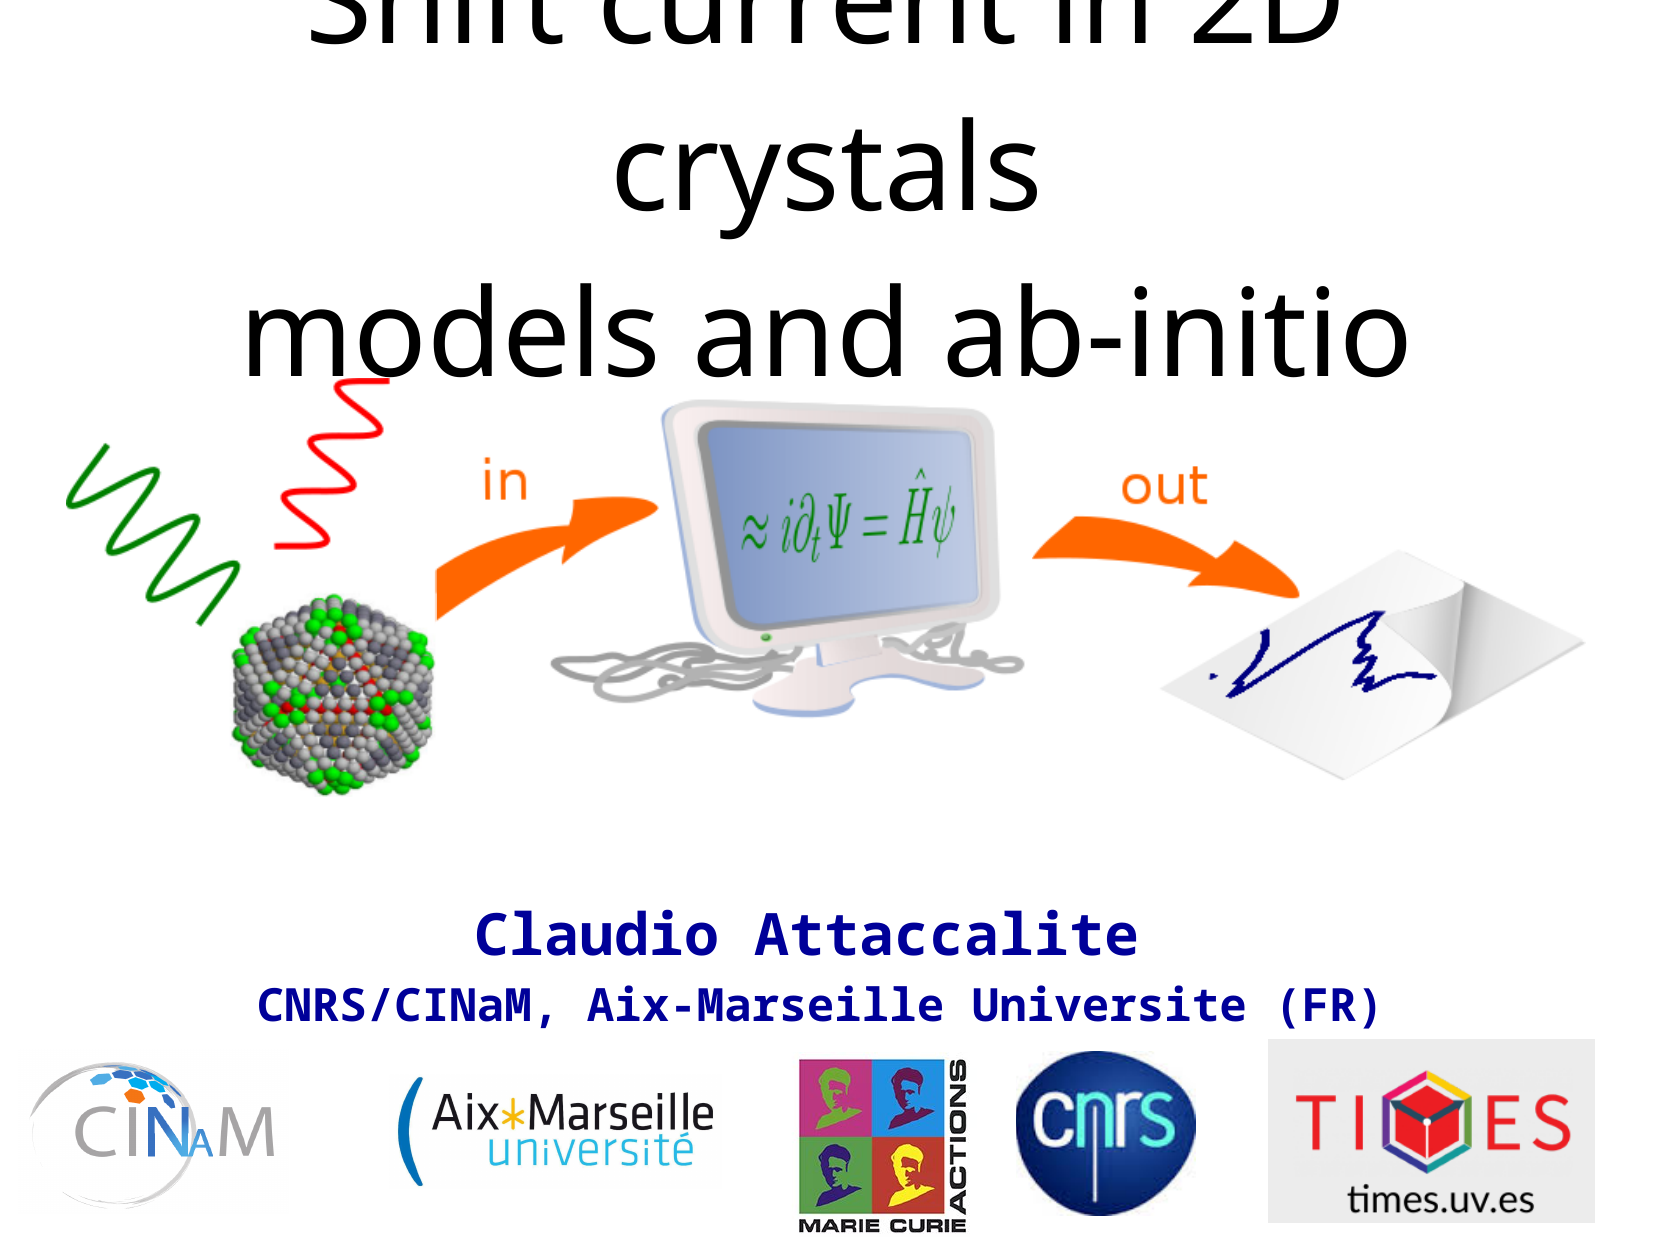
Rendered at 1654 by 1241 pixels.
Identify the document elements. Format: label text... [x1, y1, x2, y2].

picture [18, 1049, 289, 1214]
picture [66, 378, 1586, 798]
text_box Claudio Attaccalite CNRS/CINaM, Aix-Marseille Universite (FR) [235, 885, 1406, 1028]
picture [1268, 1039, 1595, 1223]
title Shift current in 2D crystals models and ab-initio [82, 0, 1571, 338]
picture [749, 1051, 1196, 1241]
picture [389, 1074, 722, 1189]
